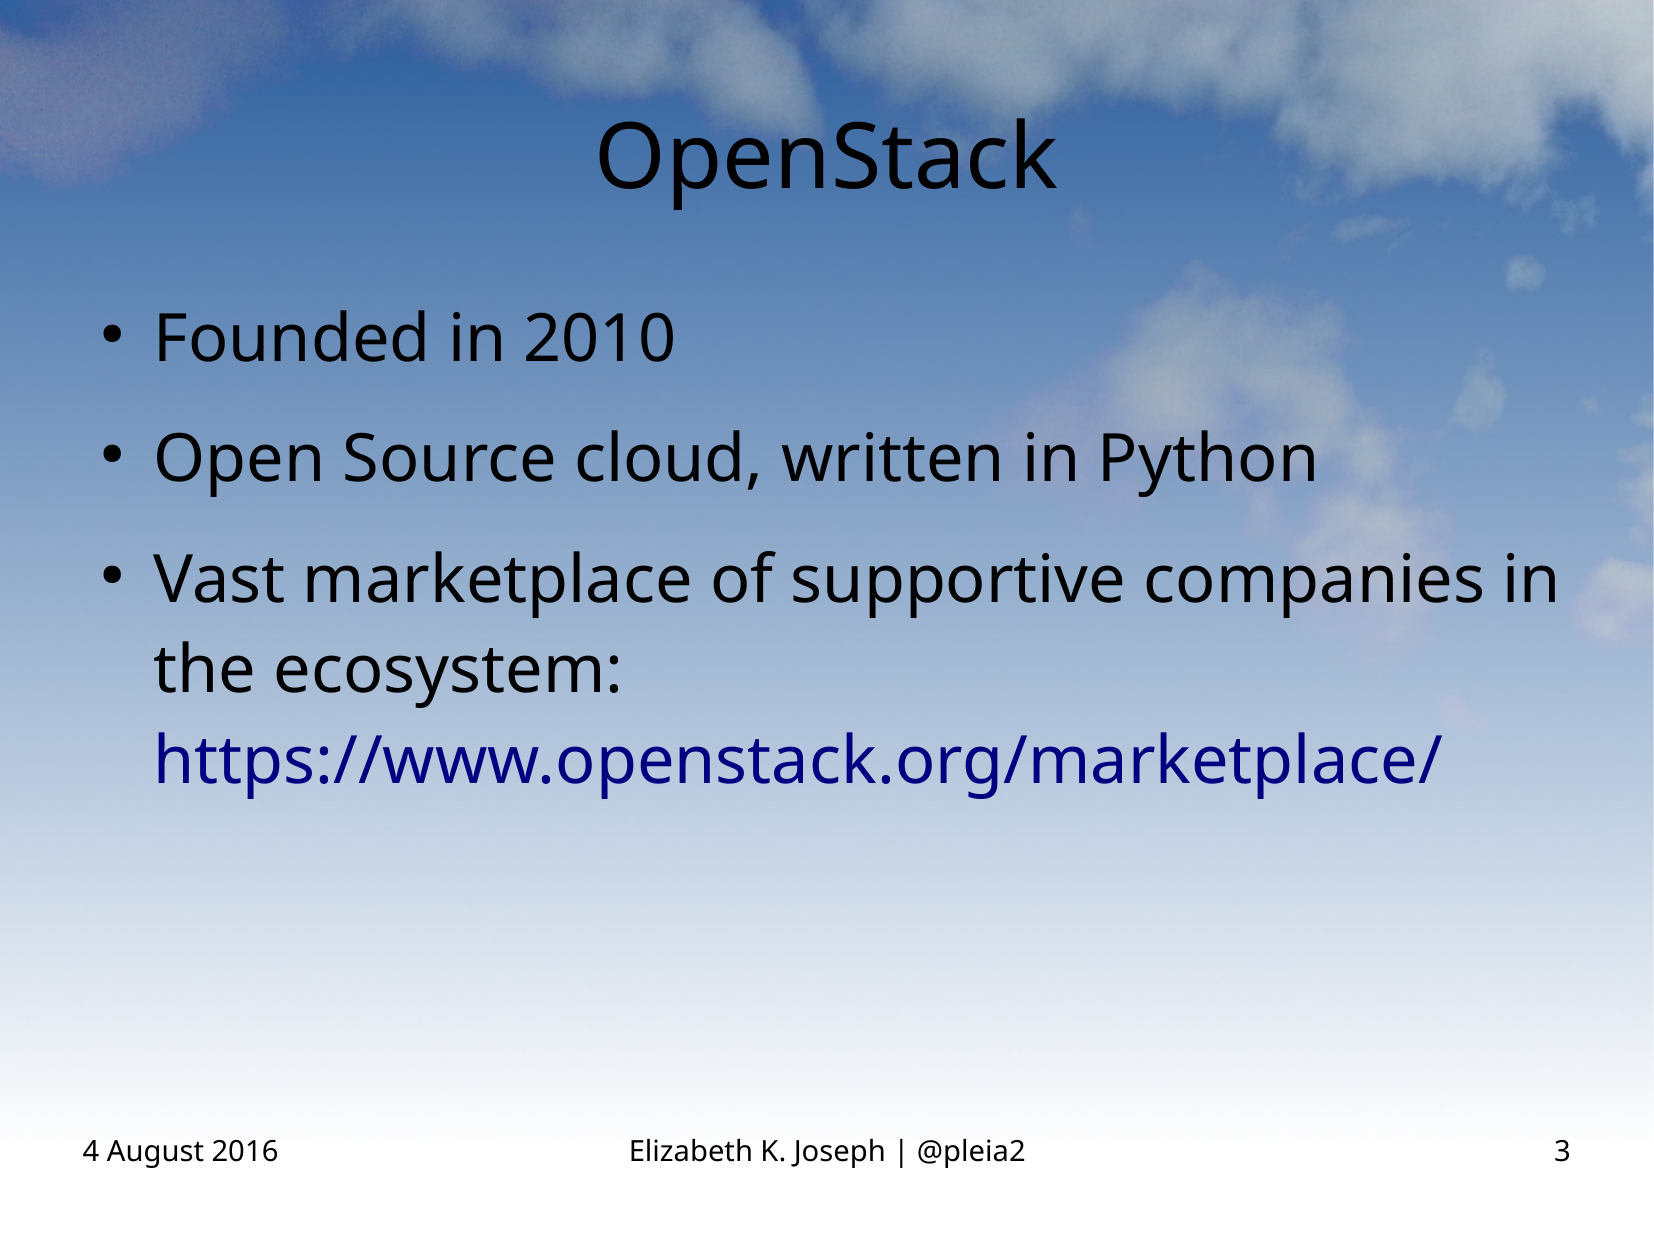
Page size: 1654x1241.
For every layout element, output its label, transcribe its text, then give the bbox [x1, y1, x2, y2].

picture [0, 0, 1654, 1241]
title OpenStack [82, 49, 1571, 257]
list Founded in 2010 Open Source cloud, written in Python Vast marketplace of supportive companies in the ecosystem: https://www.openstack.org/marketplace/ [82, 290, 1571, 1010]
